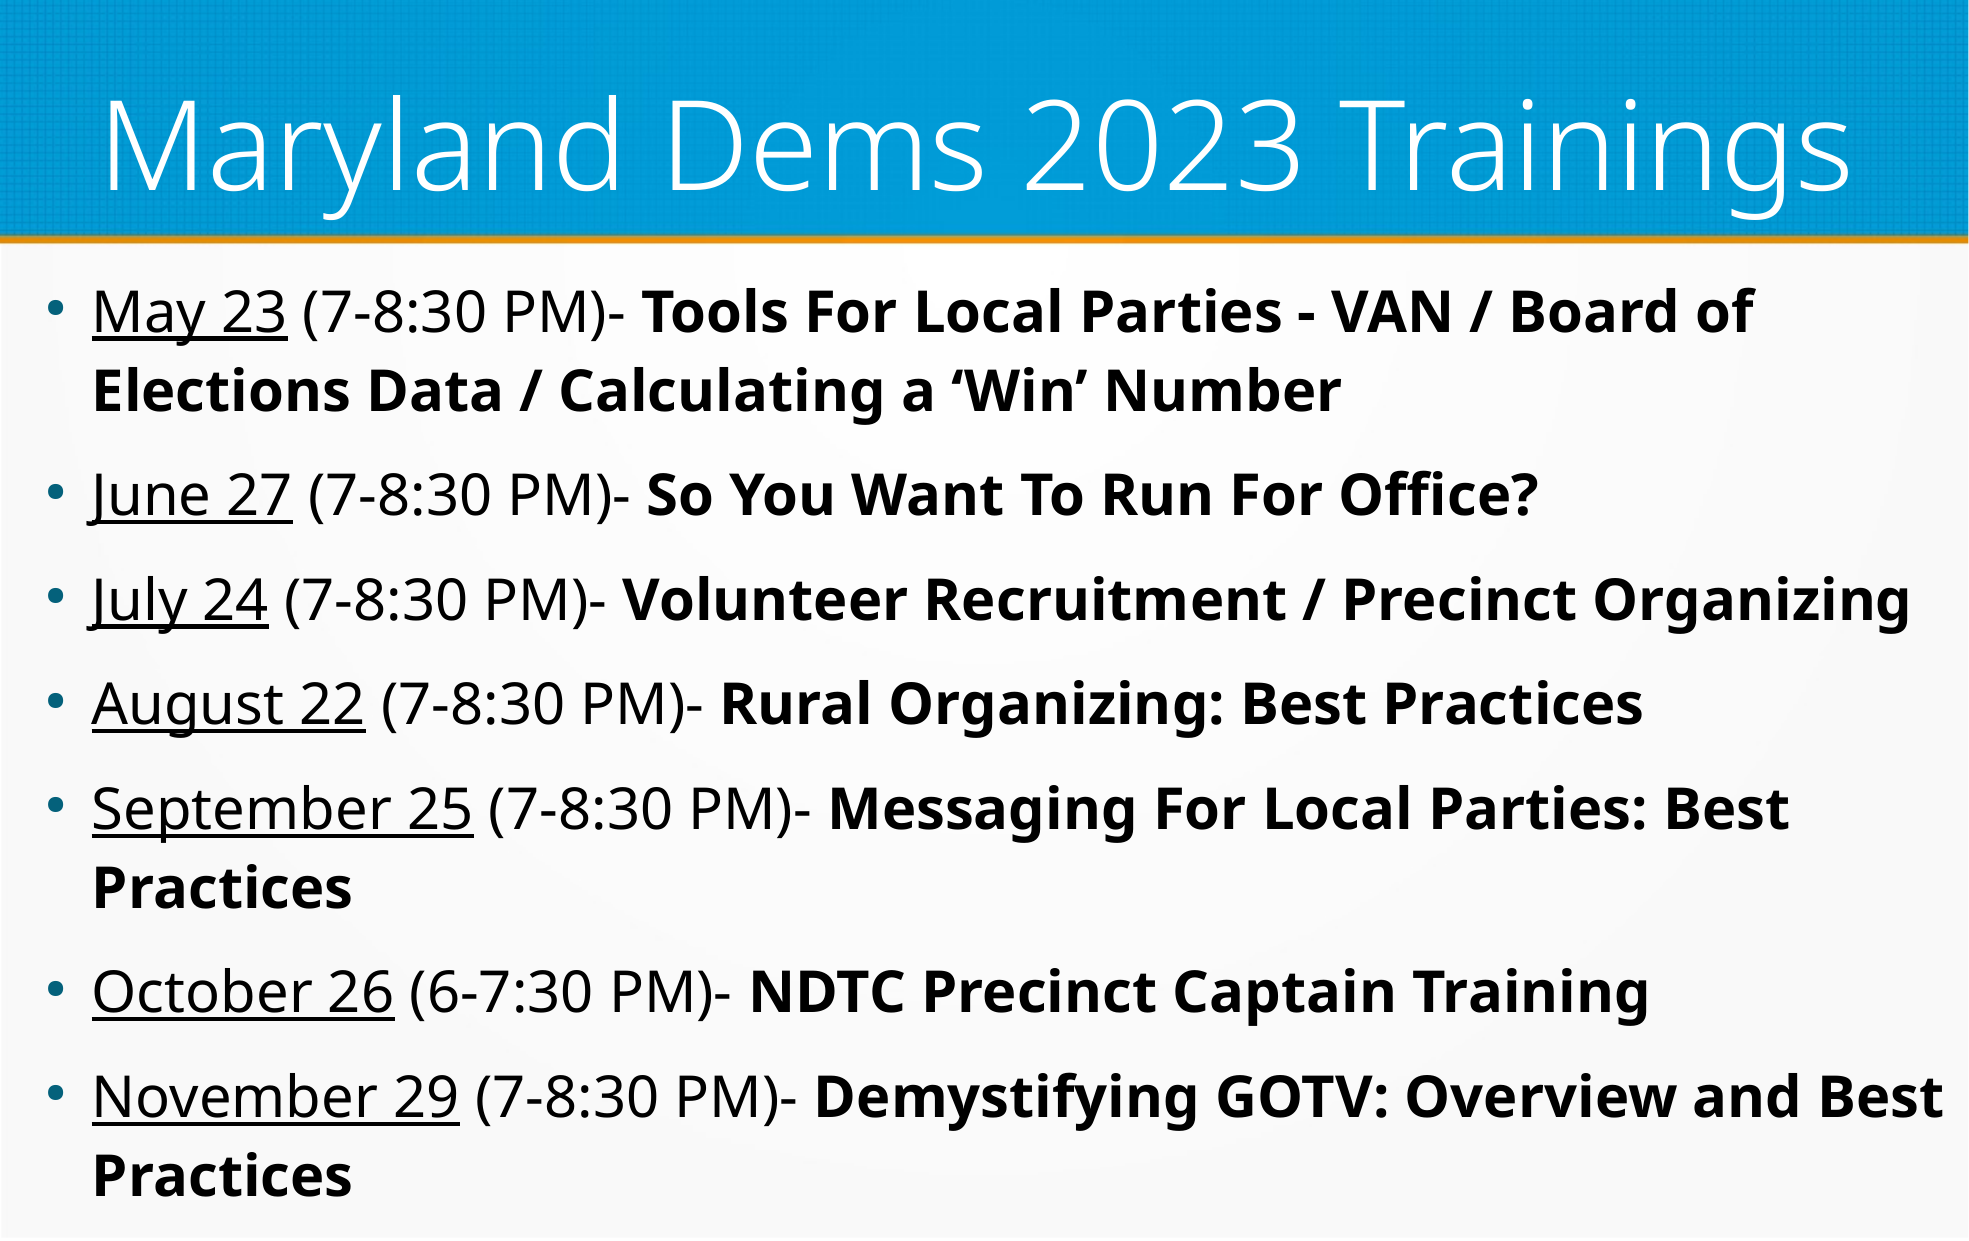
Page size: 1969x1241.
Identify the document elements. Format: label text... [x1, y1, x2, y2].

list May 23 (7-8:30 PM)- Tools For Local Parties - VAN / Board of Elections Data / Calculating a ‘Win’ Number June 27 (7-8:30 PM)- So You Want To Run For Office? July 24 (7-8:30 PM)- Volunteer Recruitment / Precinct Organizing August 22 (7-8:30 PM)- Rural Organizing: Best Practices September 25 (7-8:30 PM)- Messaging For Local Parties: Best Practices October 26 (6-7:30 PM)- NDTC Precinct Captain Training November 29 (7-8:30 PM)- Demystifying GOTV: Overview and Best Practices [30, 270, 1966, 1231]
title Maryland Dems 2023 Trainings [98, 19, 1870, 227]
picture [0, 233, 1969, 1241]
